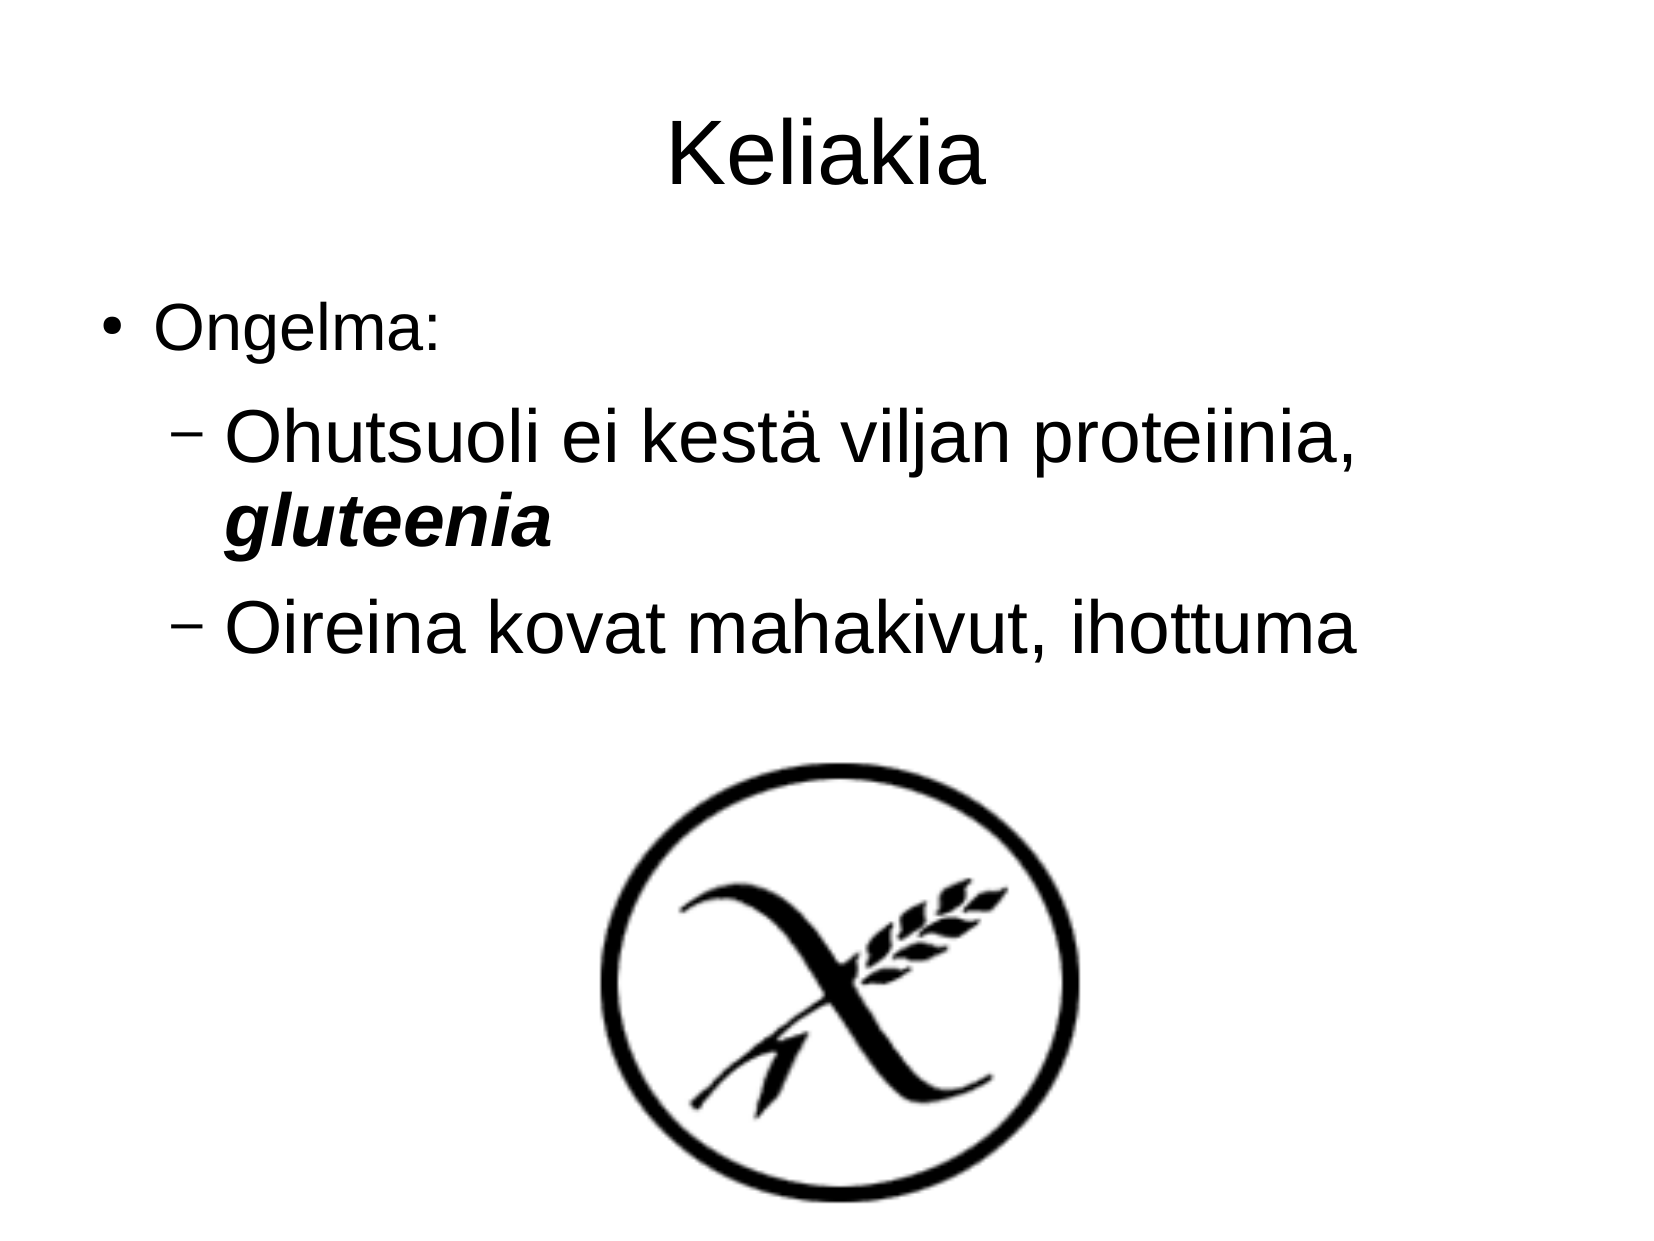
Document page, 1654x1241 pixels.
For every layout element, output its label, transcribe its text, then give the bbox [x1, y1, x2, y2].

picture [585, 755, 1094, 1222]
title Keliakia [82, 31, 1570, 274]
list Ongelma: Ohutsuoli ei kestä viljan proteiinia, gluteenia Oireina kovat mahakivut, ihottuma [82, 290, 1570, 1010]
